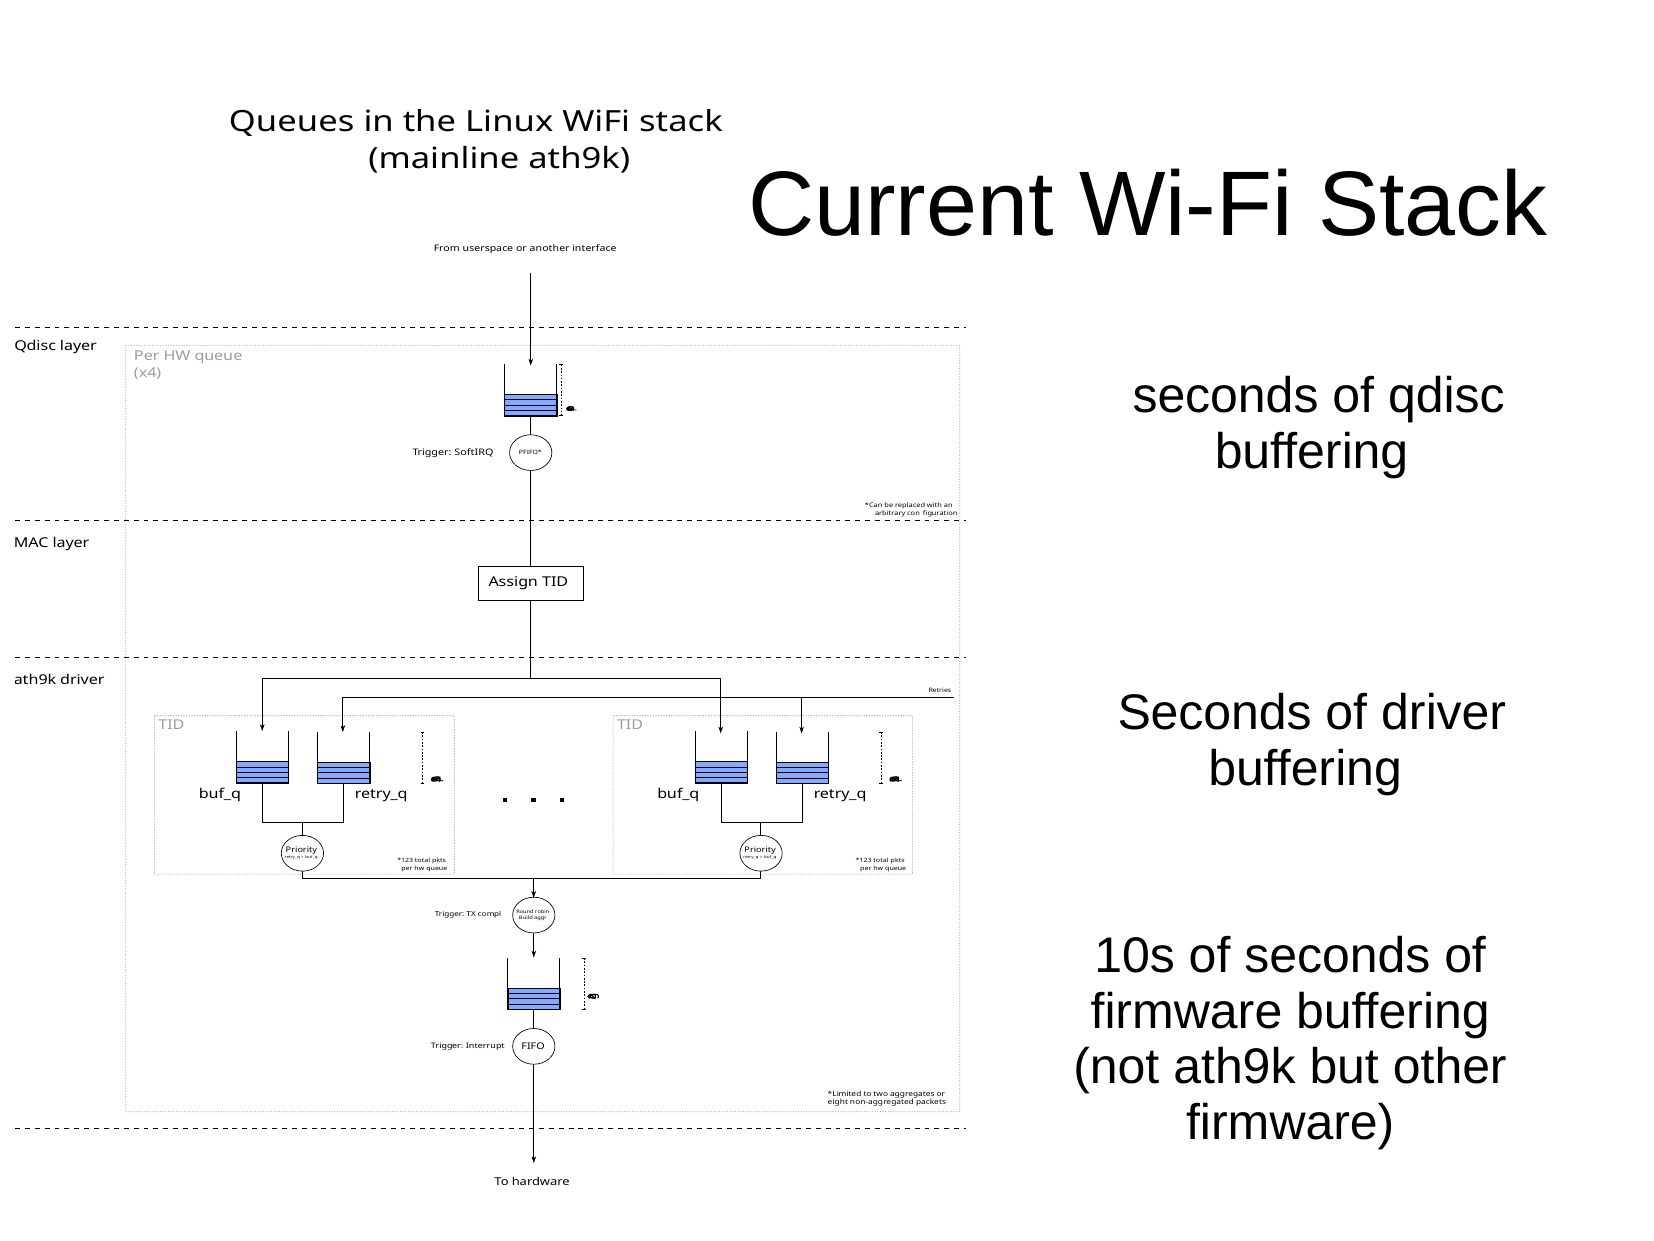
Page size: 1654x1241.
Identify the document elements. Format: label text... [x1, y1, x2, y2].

title Current Wi-Fi Stack [653, 135, 1644, 273]
picture [15, 109, 967, 1186]
title Seconds of driver buffering [1020, 660, 1591, 821]
title seconds of qdisc buffering [1026, 342, 1597, 504]
title 10s of seconds of firmware buffering (not ath9k but other firmware) [1005, 927, 1576, 1151]
